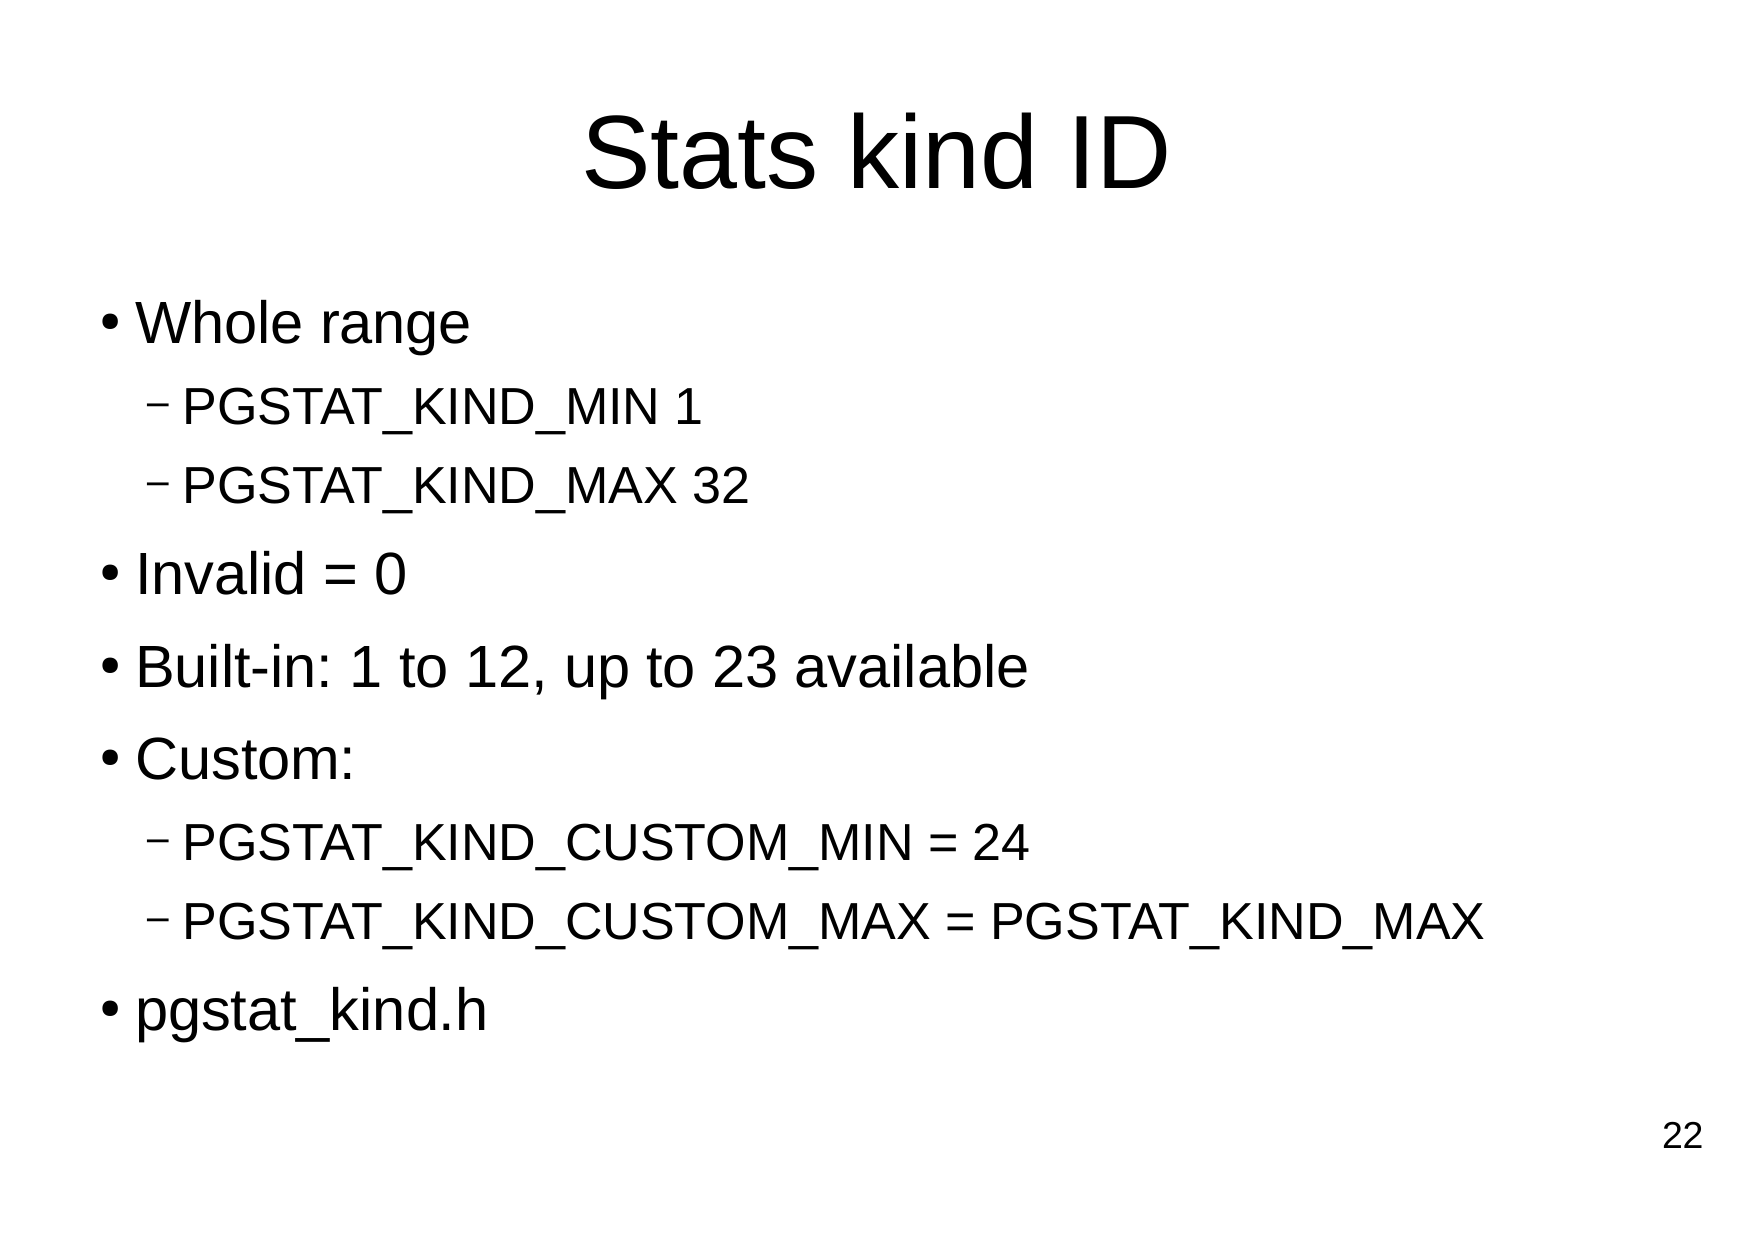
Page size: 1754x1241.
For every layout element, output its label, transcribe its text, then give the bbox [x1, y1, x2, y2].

text_box <number> [1447, 1106, 1719, 1201]
title Stats kind ID [87, 49, 1667, 257]
list Whole range PGSTAT_KIND_MIN 1 PGSTAT_KIND_MAX 32 Invalid = 0 Built-in: 1 to 12, up to 23 available Custom: PGSTAT_KIND_CUSTOM_MIN = 24 PGSTAT_KIND_CUSTOM_MAX = PGSTAT_KIND_MAX pgstat_kind.h [87, 290, 1667, 1051]
